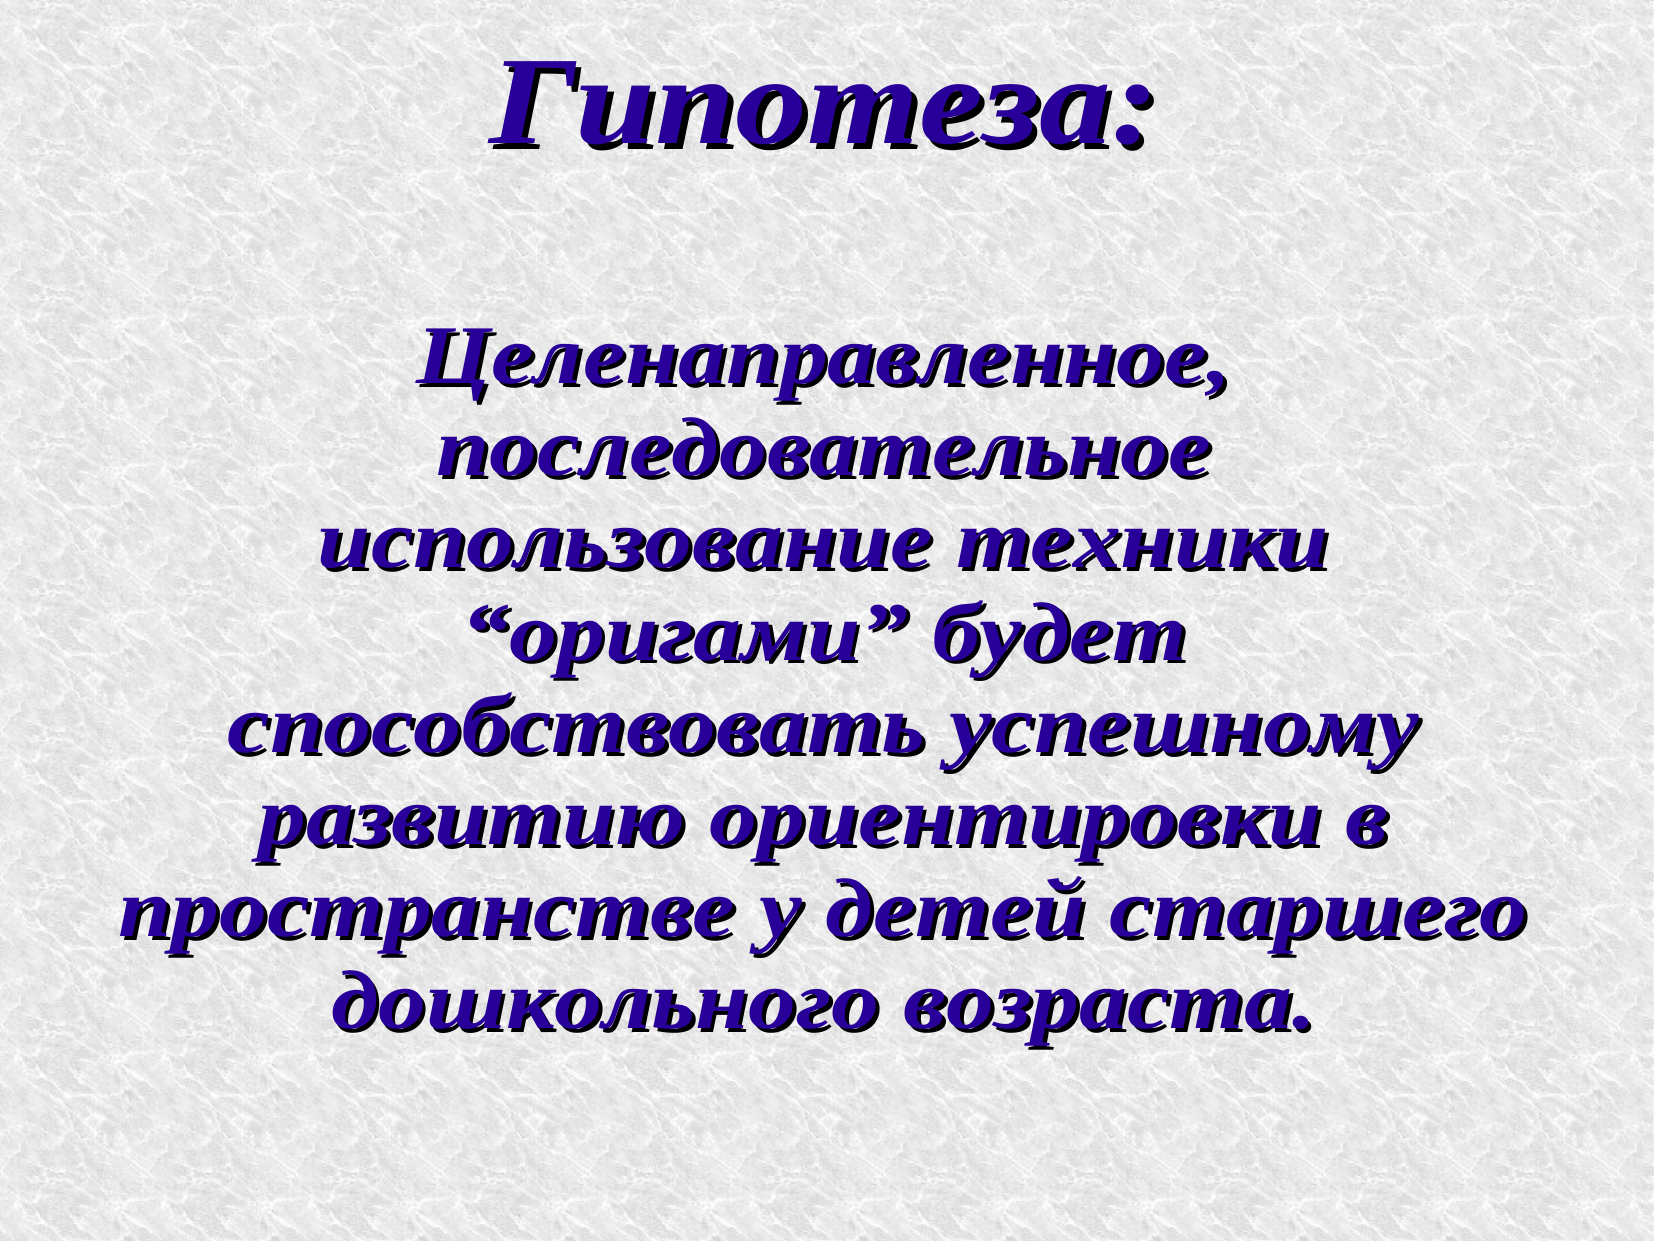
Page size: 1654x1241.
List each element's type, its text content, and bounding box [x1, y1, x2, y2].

title Гипотеза: Целенаправленное, последовательное использование техники “оригами” будет способствовать успешному развитию ориентировки в пространстве у детей старшего дошкольного возраста. [118, 32, 1531, 1241]
picture [0, 0, 1654, 1241]
